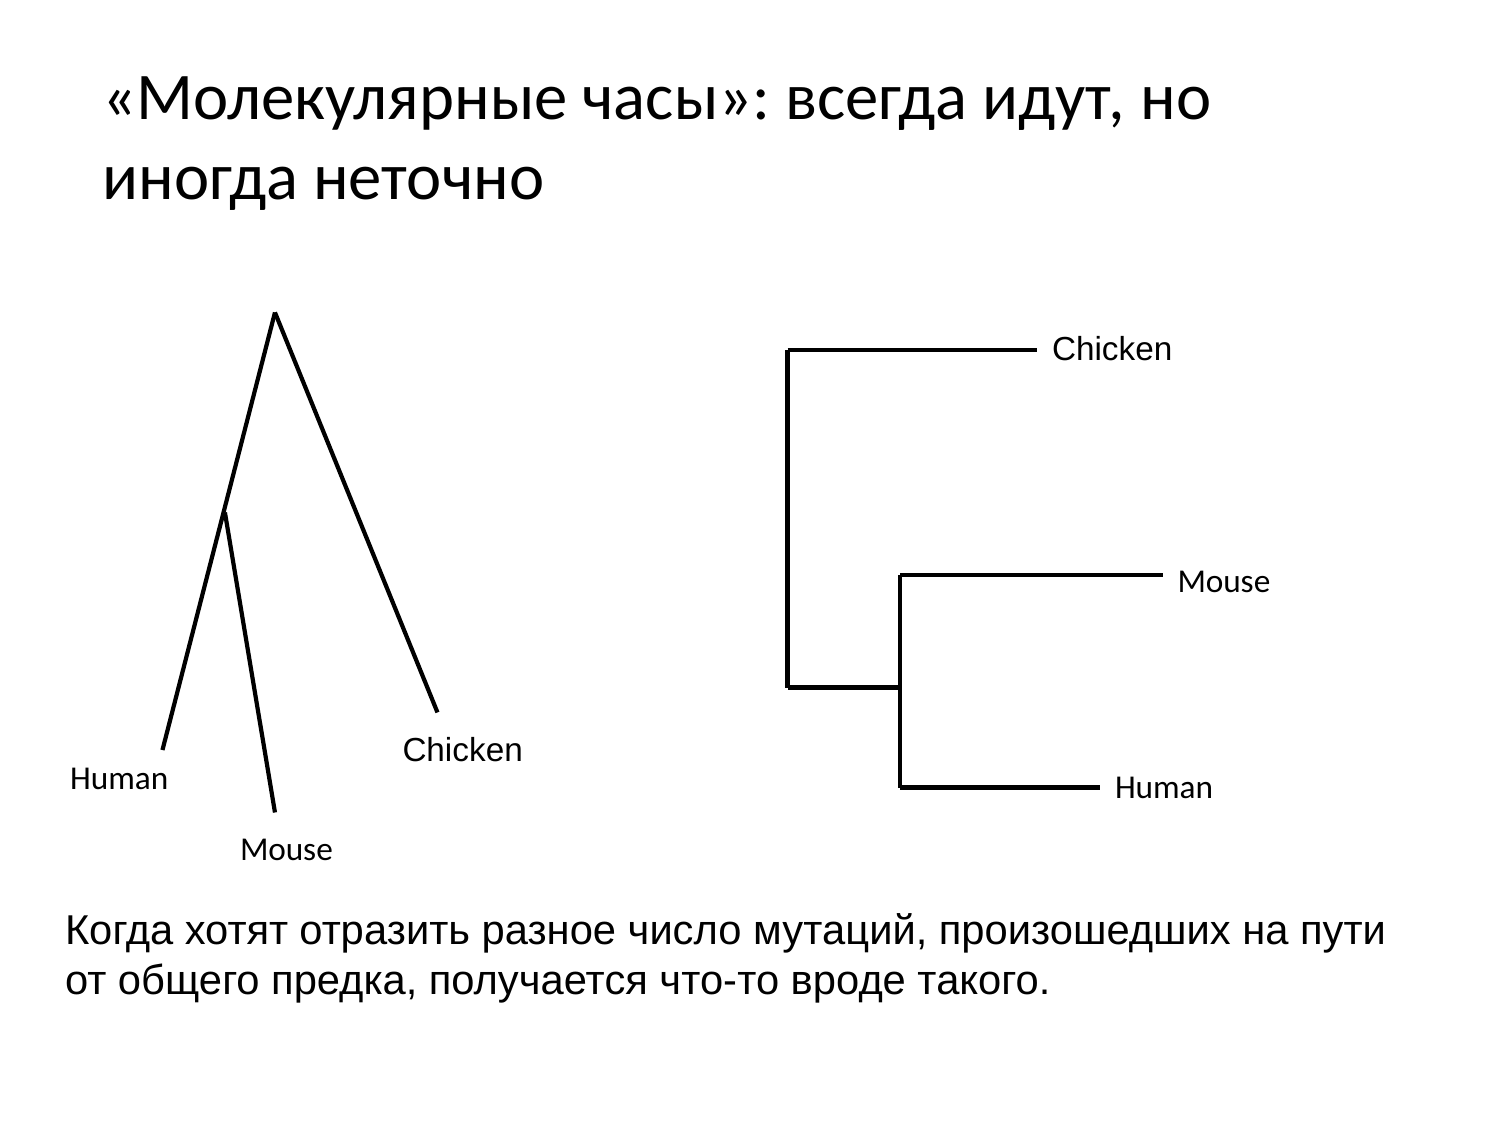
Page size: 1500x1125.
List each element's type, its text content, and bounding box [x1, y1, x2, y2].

text_box Human [55, 741, 193, 805]
text_box Chicken [1037, 311, 1288, 375]
text_box Chicken [387, 713, 638, 776]
text_box Human [1099, 750, 1238, 813]
text_box Mouse [1162, 544, 1350, 608]
title Когда хотят отразить разное число мутаций, произошедших на пути от общего предка, получается что-то вроде такого. [50, 887, 1426, 1098]
text_box «Молекулярные часы»: всегда идут, но иногда неточно [87, 37, 1438, 220]
text_box Mouse [225, 812, 413, 875]
